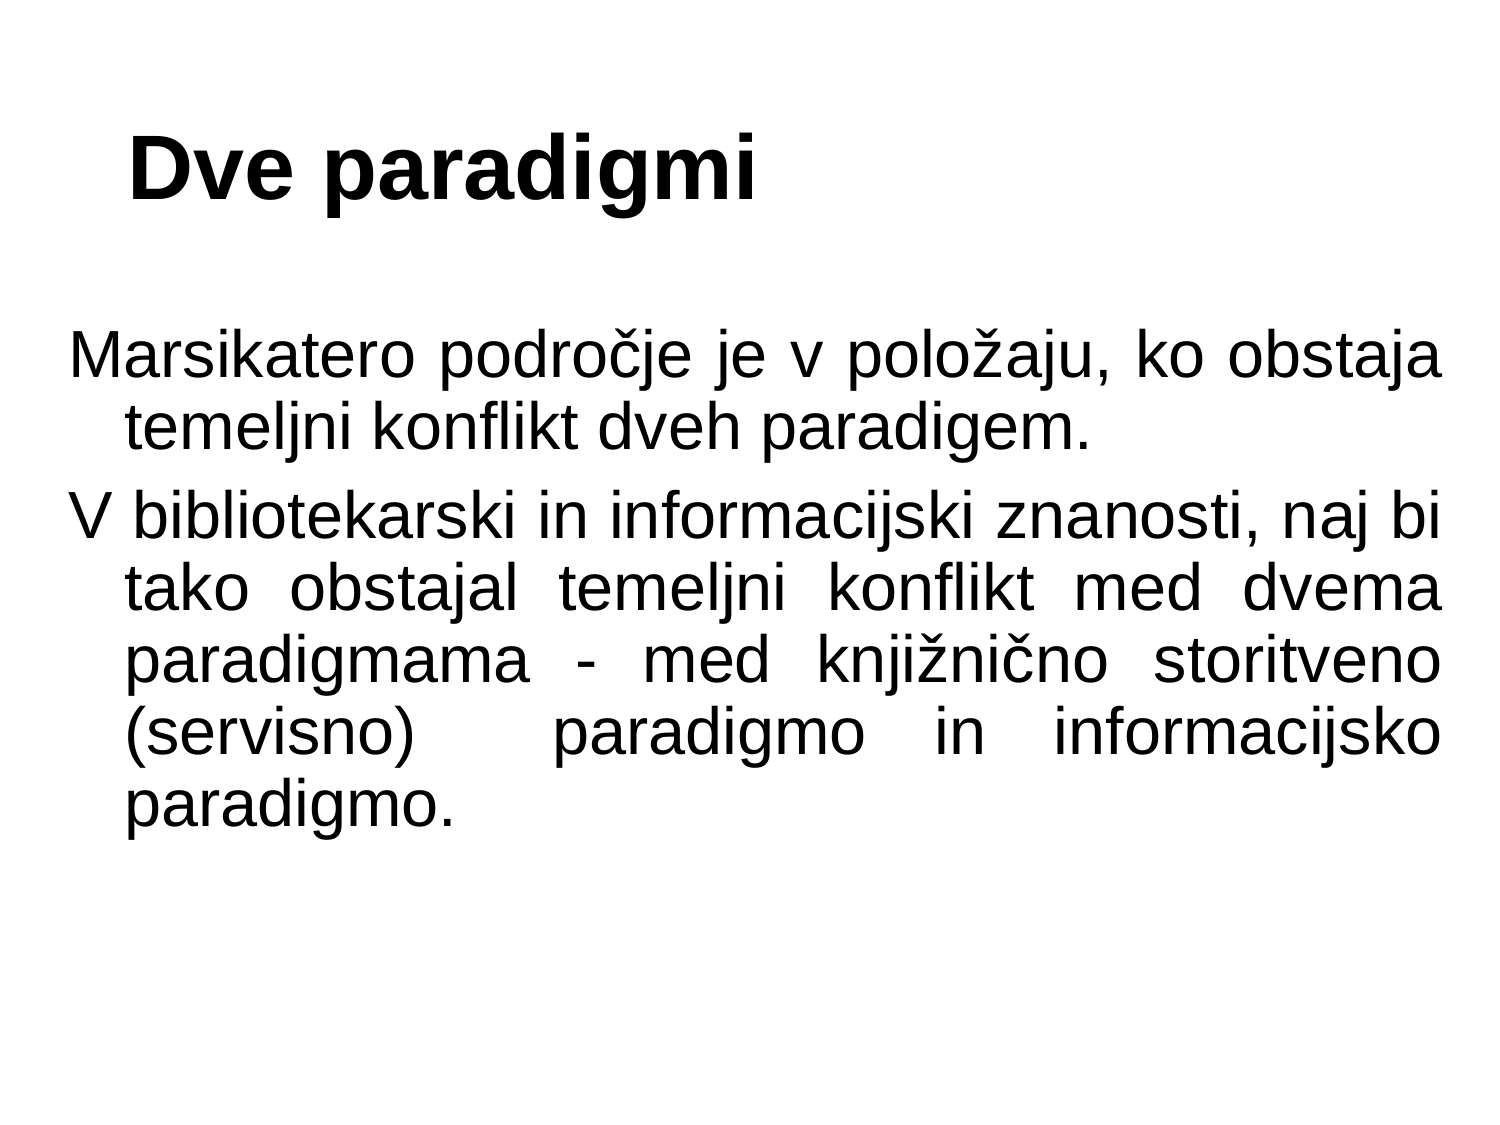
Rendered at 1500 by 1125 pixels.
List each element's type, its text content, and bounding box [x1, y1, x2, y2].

list Marsikatero področje je v položaju, ko obstaja temeljni konflikt dveh paradigem. V bibliotekarski in informacijski znanosti, naj bi tako obstajal temeljni konflikt med dvema paradigmama - med knjižnično storitveno (servisno) paradigmo in informacijsko paradigmo. [53, 312, 1459, 988]
title Dve paradigmi [112, 37, 1388, 225]
